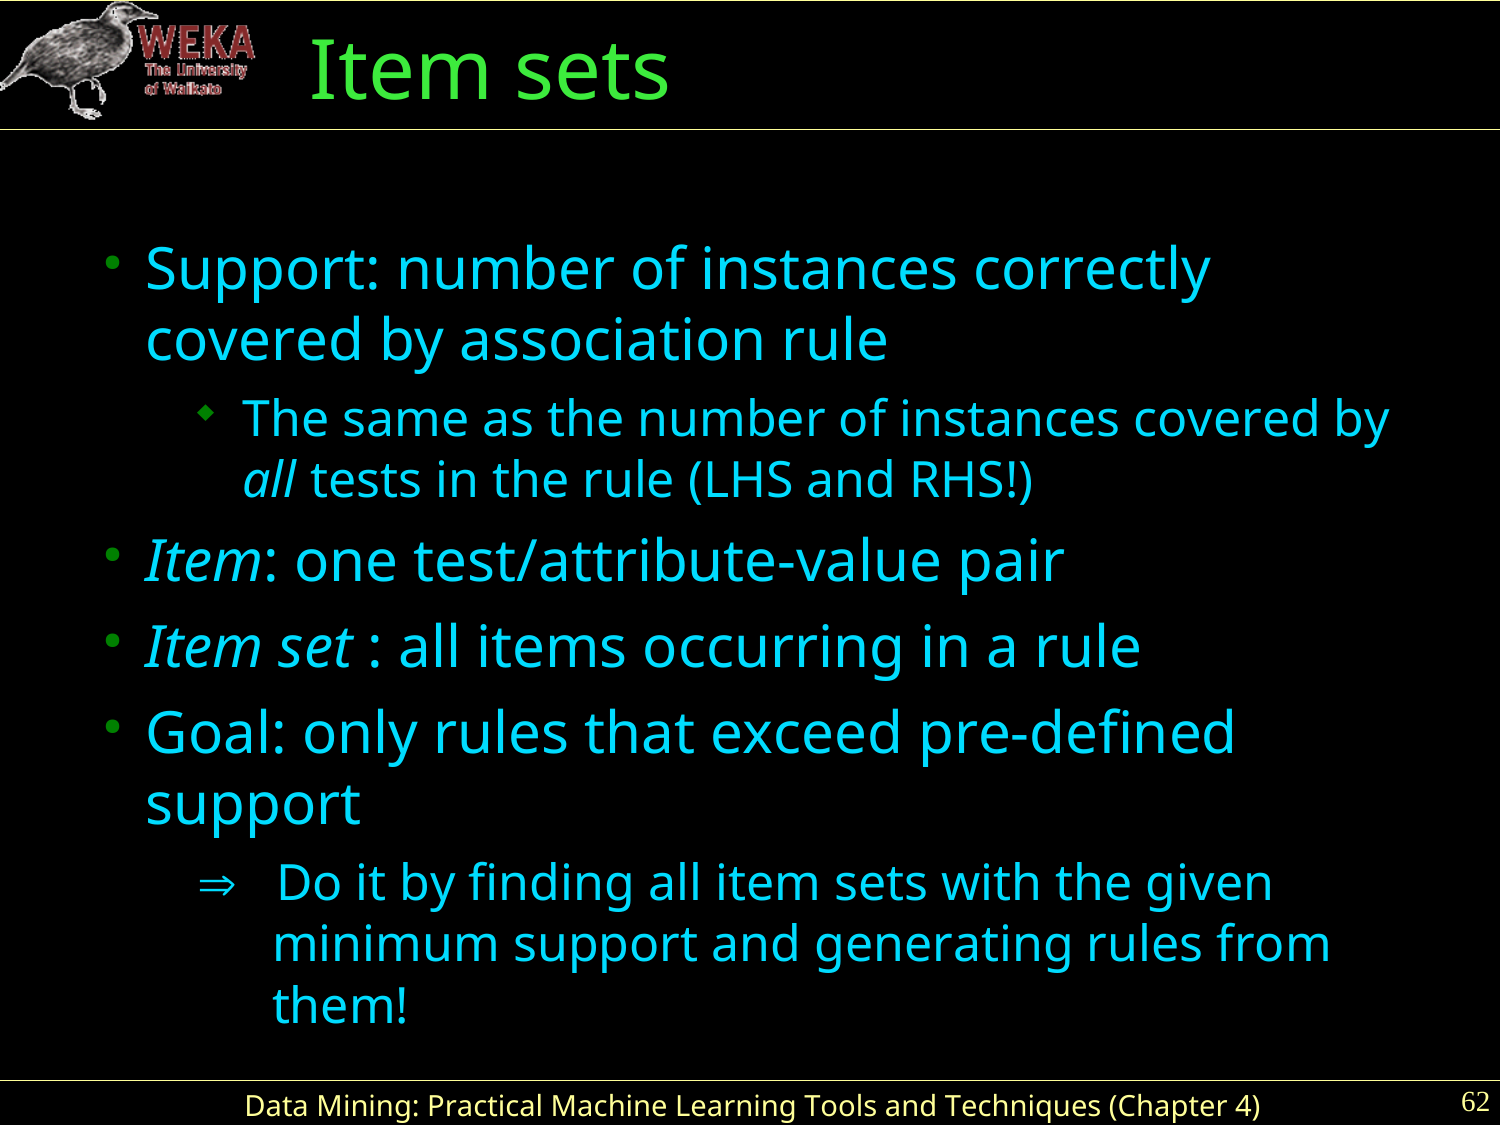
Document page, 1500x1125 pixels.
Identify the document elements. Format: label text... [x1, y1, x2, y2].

picture [0, 1, 266, 129]
title Item sets [295, 0, 1500, 148]
text_box Support: number of instances correctly covered by association rule The same as the number of instances covered by all tests in the rule (LHS and RHS!) Item: one test/attribute-value pair Item set : all items occurring in a rule Goal: only rules that exceed pre-defined support  Do it by finding all item sets with the given minimum support and generating rules from them! [88, 224, 1447, 901]
